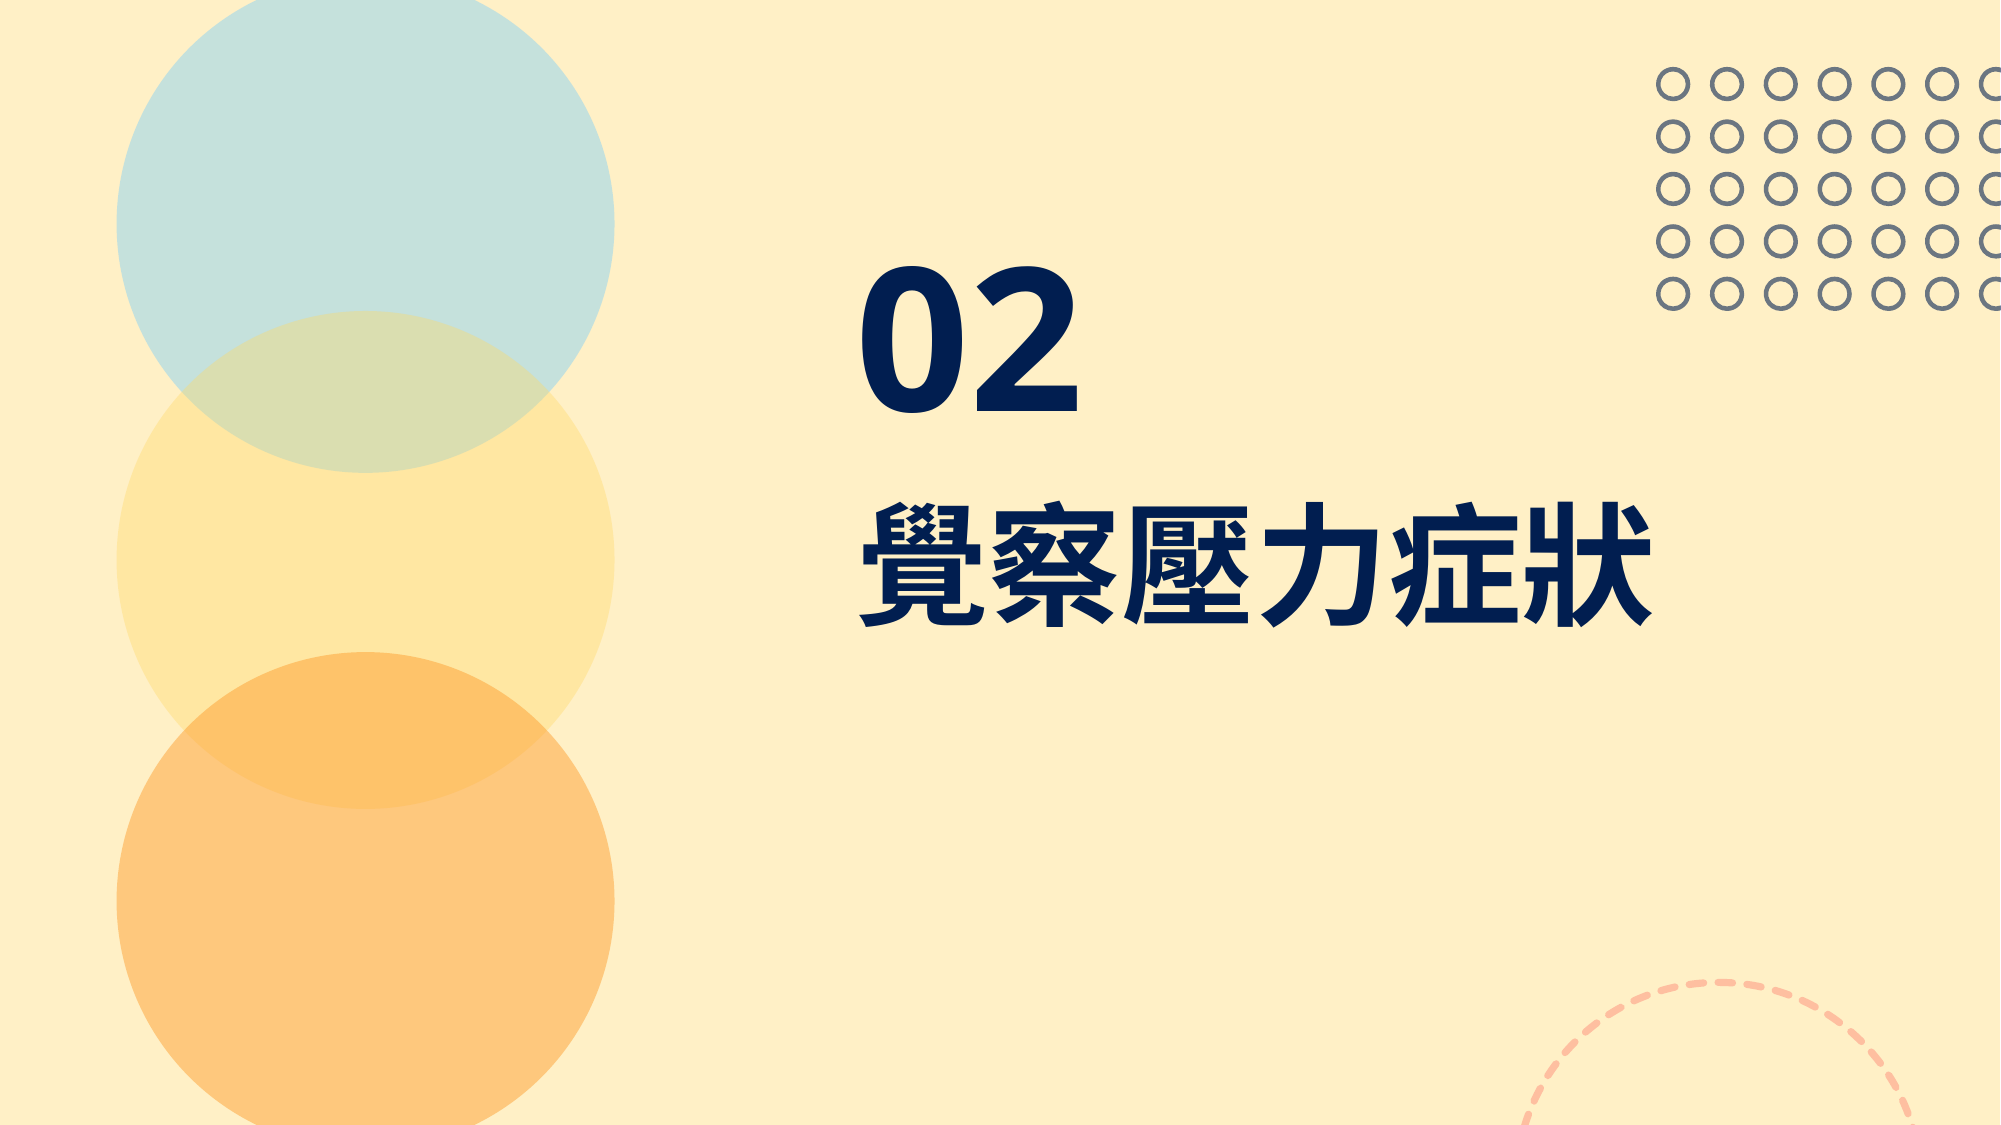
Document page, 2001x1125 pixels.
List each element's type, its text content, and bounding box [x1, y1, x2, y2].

title 02 [835, 191, 1499, 380]
title 覺察壓力症狀 [835, 341, 1972, 784]
title 覺察壓力症狀 [898, 380, 926, 389]
